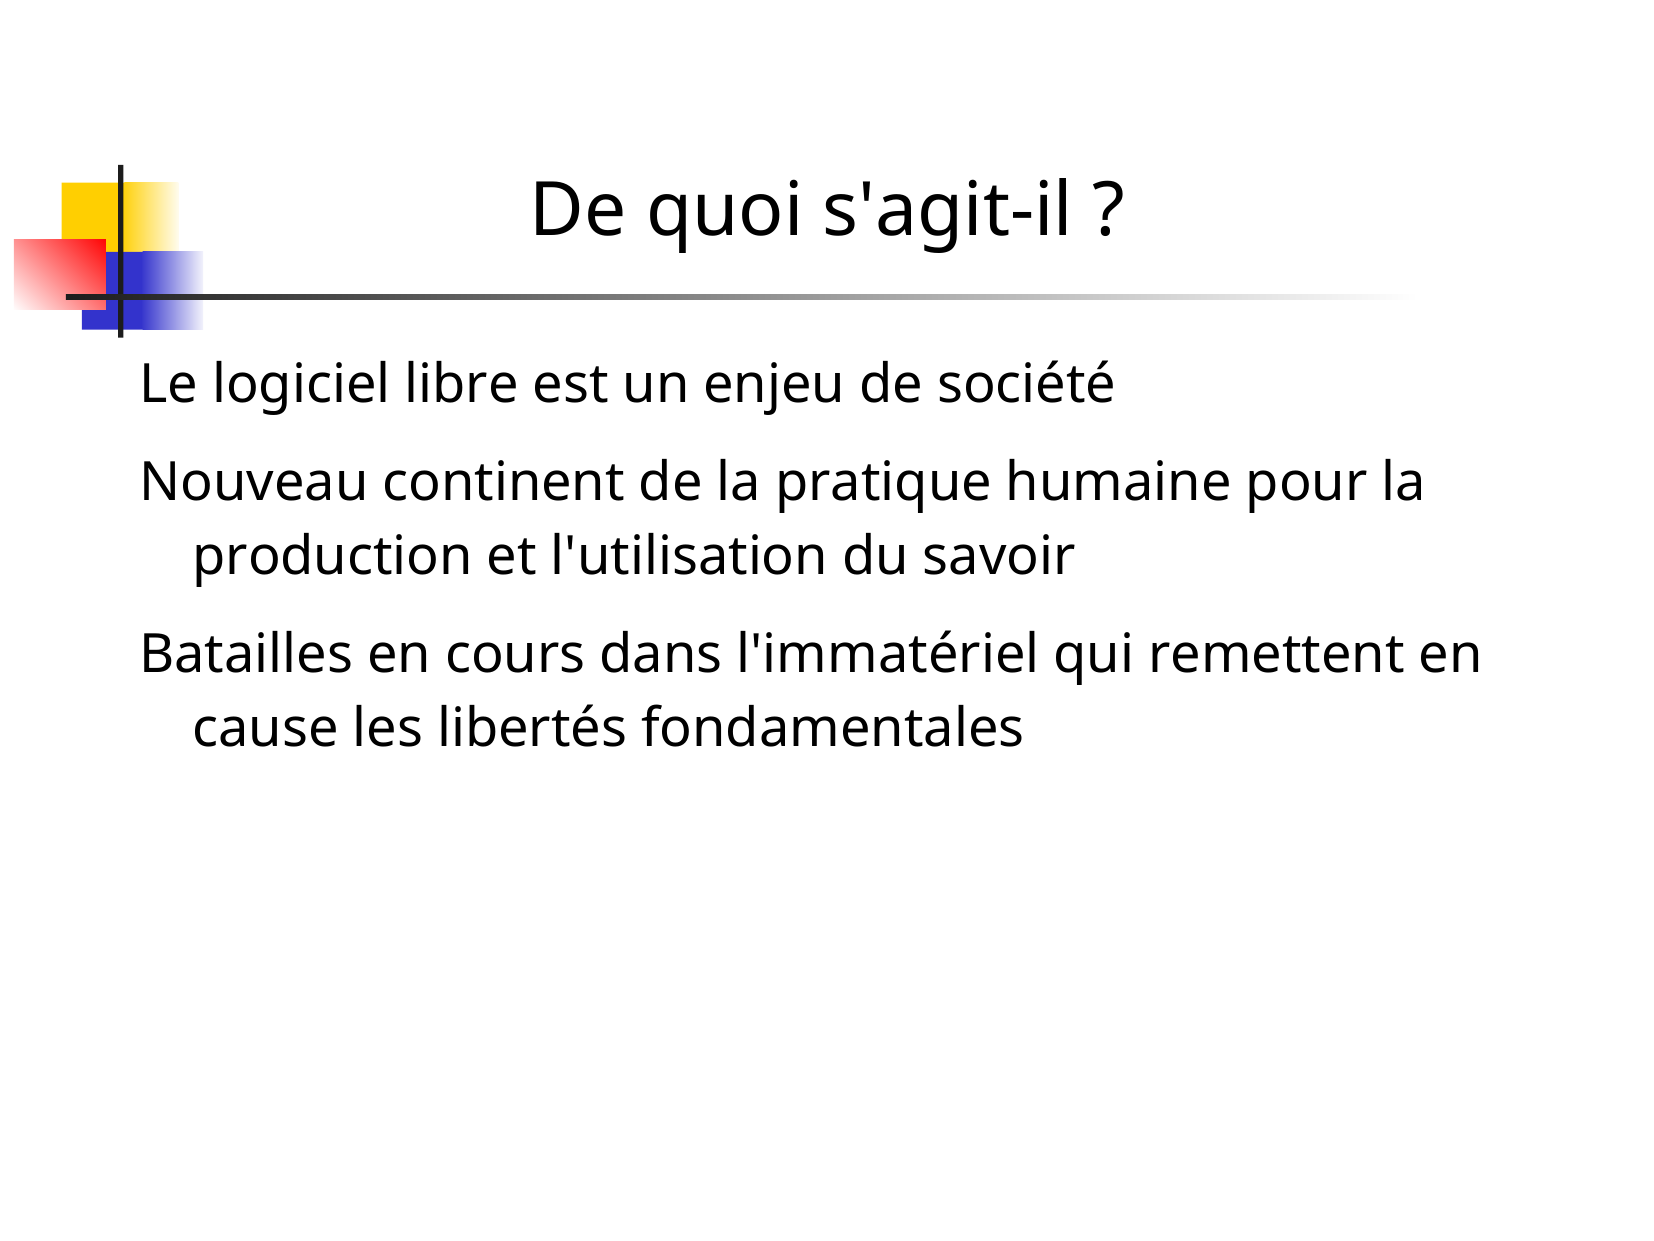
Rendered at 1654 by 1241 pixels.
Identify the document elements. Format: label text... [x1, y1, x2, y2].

list Le logiciel libre est un enjeu de société Nouveau continent de la pratique humaine pour la production et l'utilisation du savoir Batailles en cours dans l'immatériel qui remettent en cause les libertés fondamentales [121, 344, 1534, 1112]
title De quoi s'agit-il ? [121, 102, 1534, 311]
